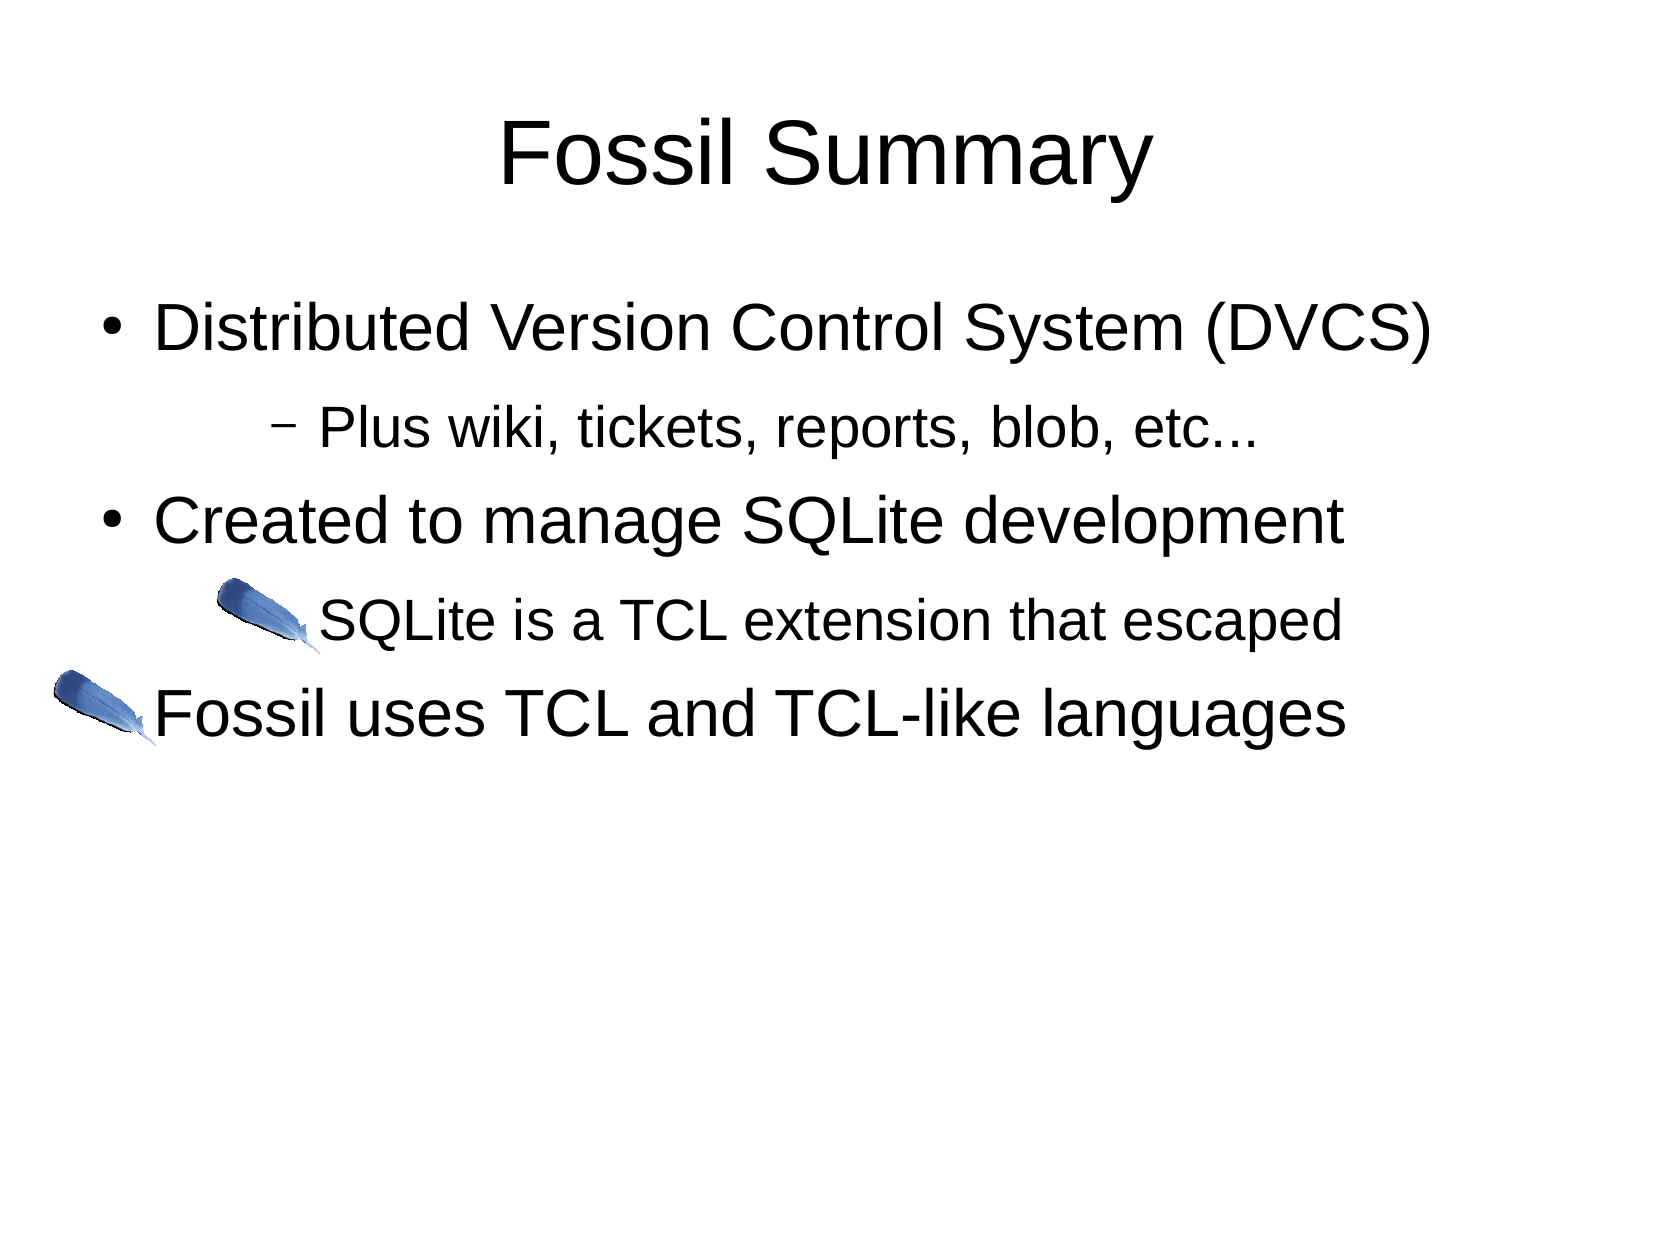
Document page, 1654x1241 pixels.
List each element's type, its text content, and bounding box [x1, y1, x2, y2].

picture [46, 650, 159, 764]
list Distributed Version Control System (DVCS) Plus wiki, tickets, reports, blob, etc... Created to manage SQLite development SQLite is a TCL extension that escaped Fossil uses TCL and TCL-like languages [82, 290, 1571, 1010]
title Fossil Summary [82, 49, 1571, 257]
picture [209, 558, 323, 672]
